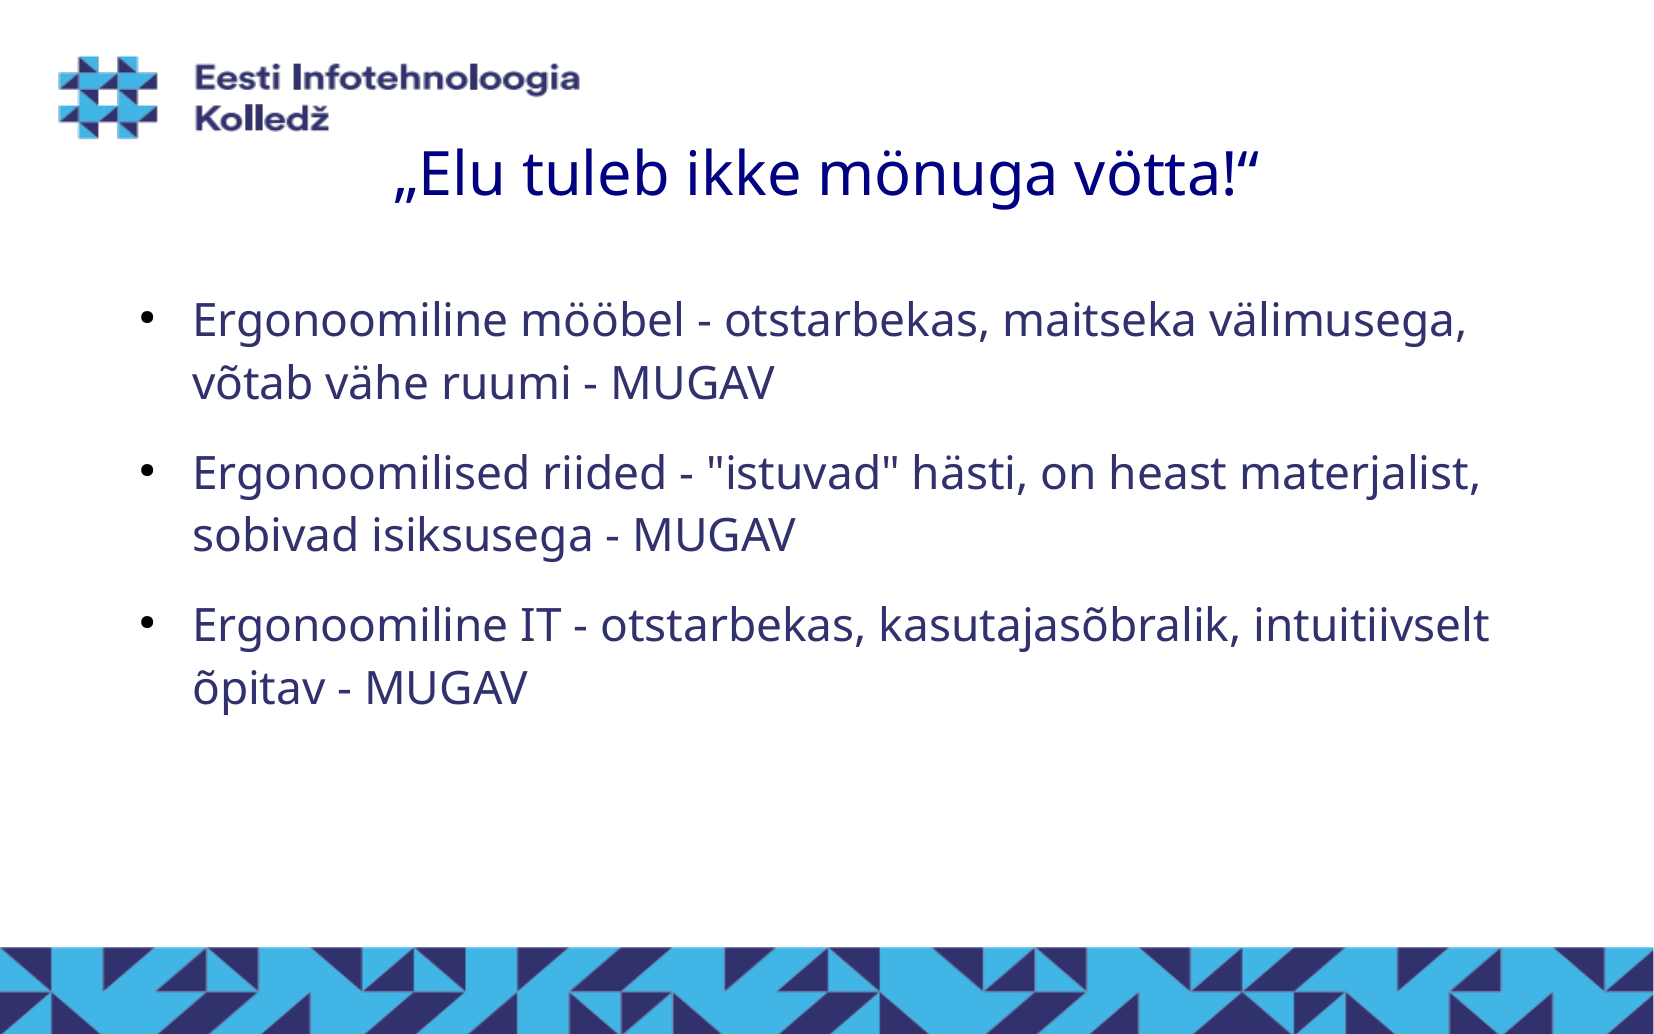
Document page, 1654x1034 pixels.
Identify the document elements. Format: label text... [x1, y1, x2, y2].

title „Elu tuleb ikke mönuga vötta!“ [121, 85, 1533, 259]
list Ergonoomiline mööbel - otstarbekas, maitseka välimusega, võtab vähe ruumi - MUGAV Ergonoomilised riided - "istuvad" hästi, on heast materjalist, sobivad isiksusega - MUGAV Ergonoomiline IT - otstarbekas, kasutajasõbralik, intuitiivselt õpitav - MUGAV [121, 287, 1533, 939]
